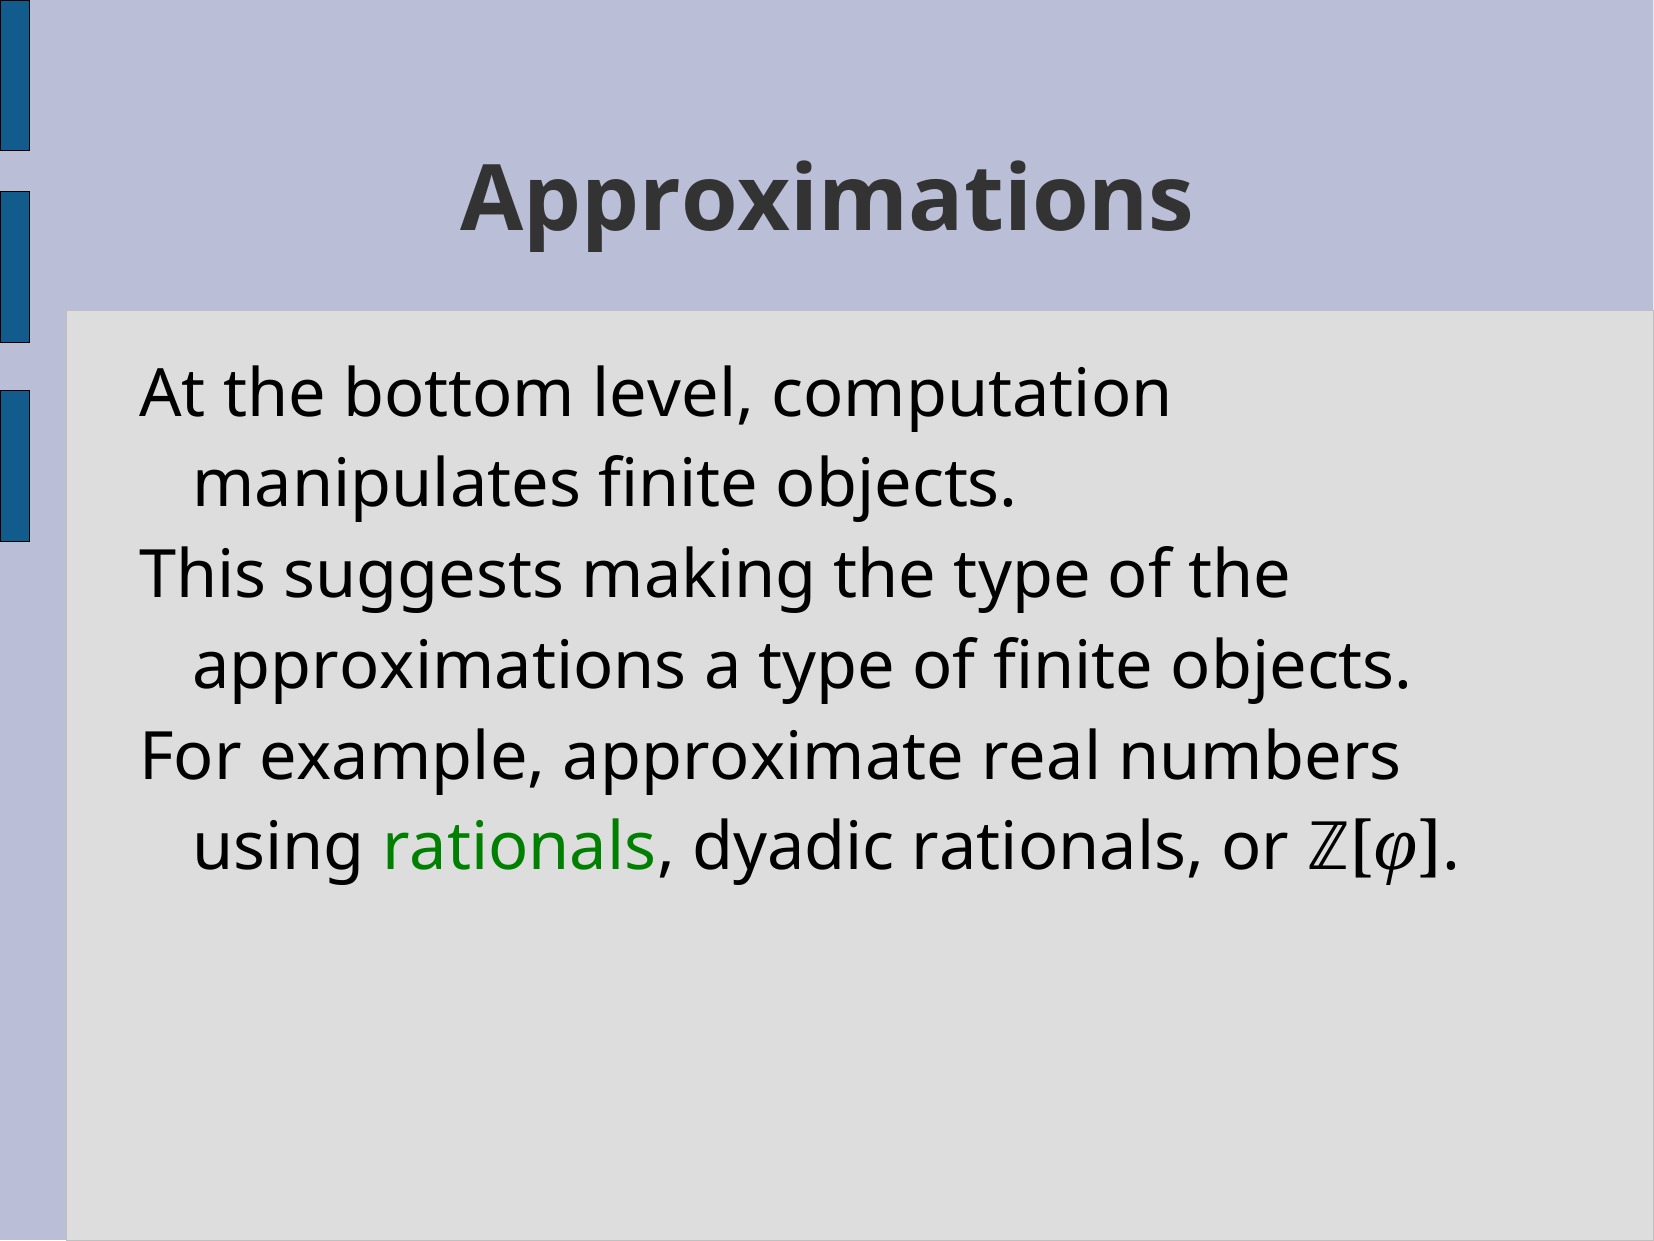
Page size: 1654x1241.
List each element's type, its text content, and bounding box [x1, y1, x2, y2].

title Approximations [121, 91, 1534, 299]
list At the bottom level, computation manipulates finite objects. This suggests making the type of the approximations a type of finite objects. For example, approximate real numbers using rationals, dyadic rationals, or ℤ[φ]. [121, 344, 1534, 1127]
